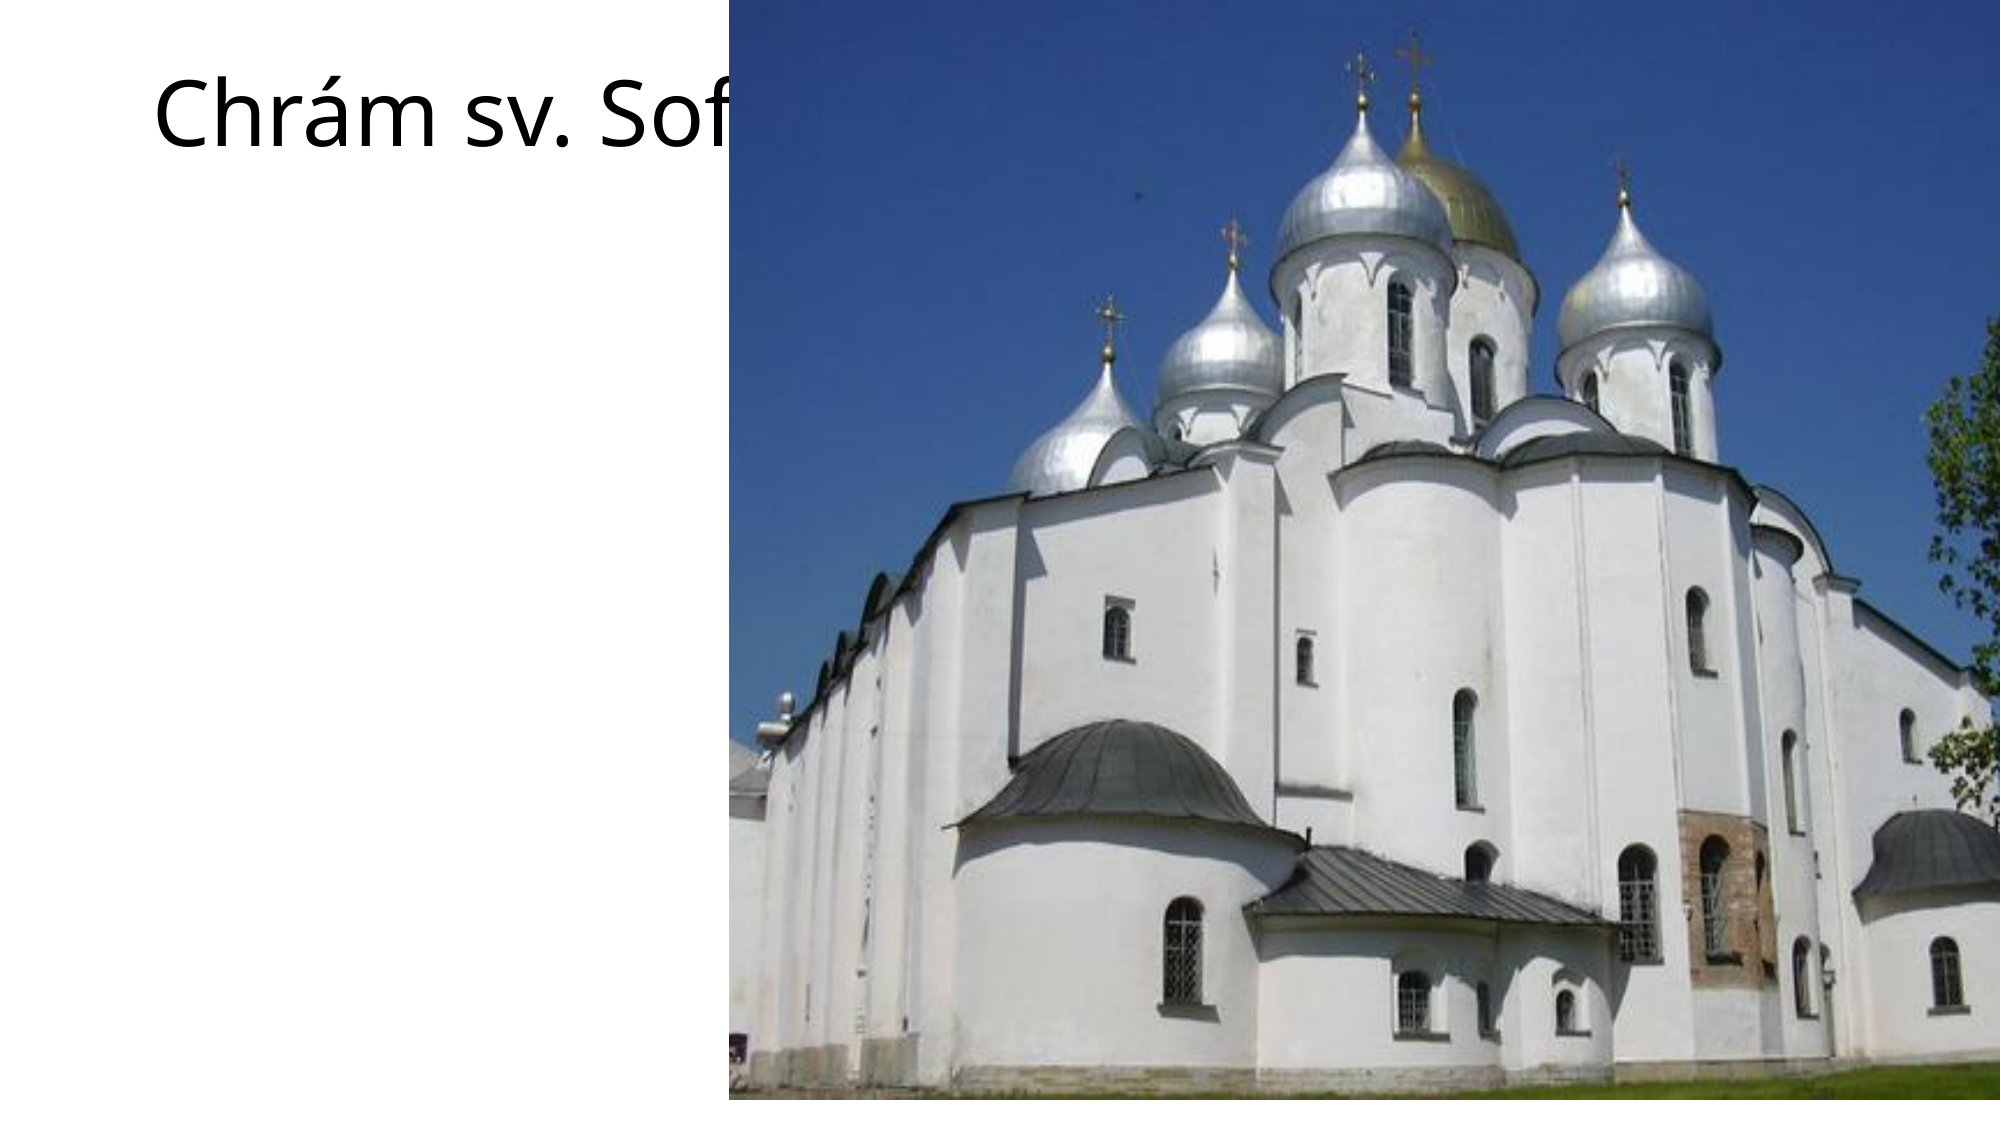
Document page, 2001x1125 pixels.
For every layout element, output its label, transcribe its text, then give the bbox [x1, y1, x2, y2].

title Chrám sv. Sofie [137, 59, 729, 278]
picture [729, 0, 2000, 1100]
